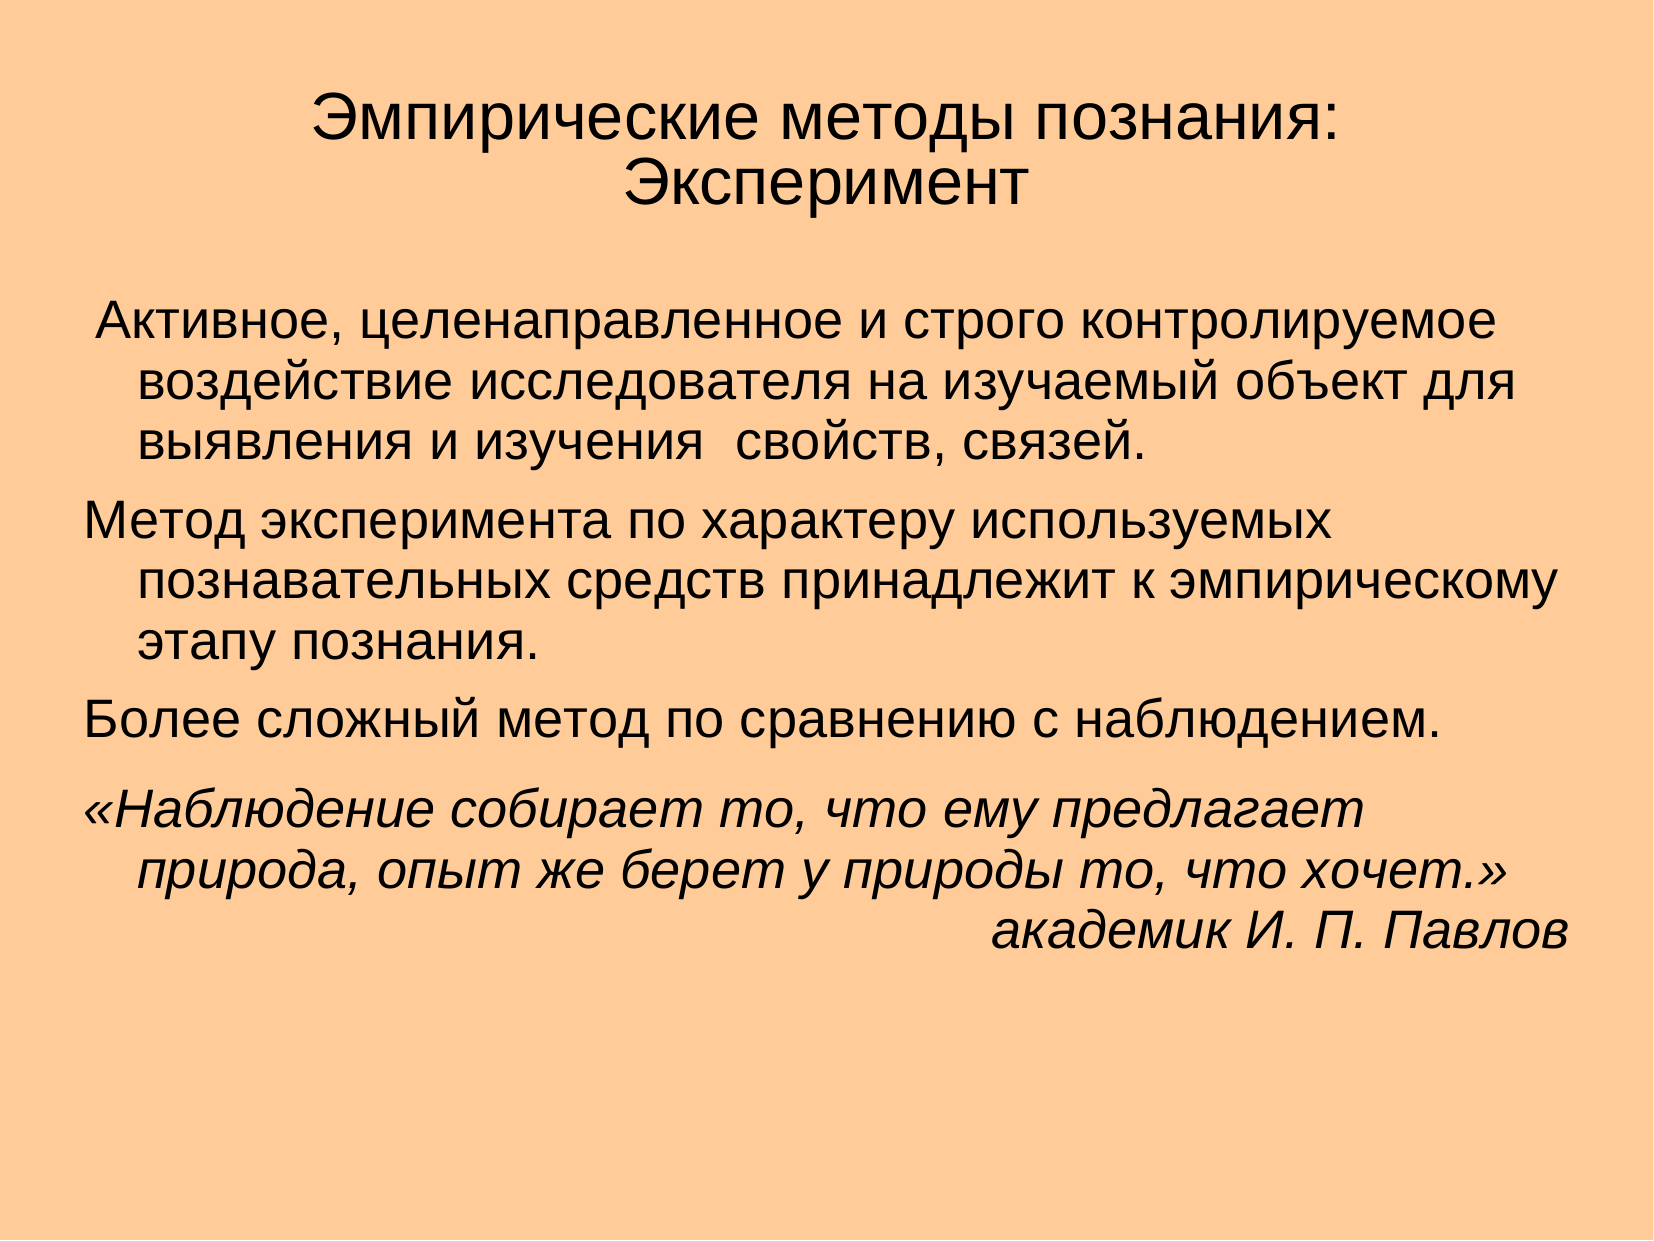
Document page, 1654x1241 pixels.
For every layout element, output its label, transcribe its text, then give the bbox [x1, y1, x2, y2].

list Активное, целенаправленное и строго контролируемое воздействие исследователя на изучаемый объект для выявления и изучения свойств, связей. Метод эксперимента по характеру используемых познавательных средств принадлежит к эмпирическому этапу познания. Более сложный метод по сравнению с наблюдением. «Наблюдение собирает то, что ему предлагает природа, опыт же берет у природы то, что хочет.» академик И. П. Павлов [82, 290, 1571, 1133]
title Эмпирические методы познания: Эксперимент [82, 53, 1571, 252]
